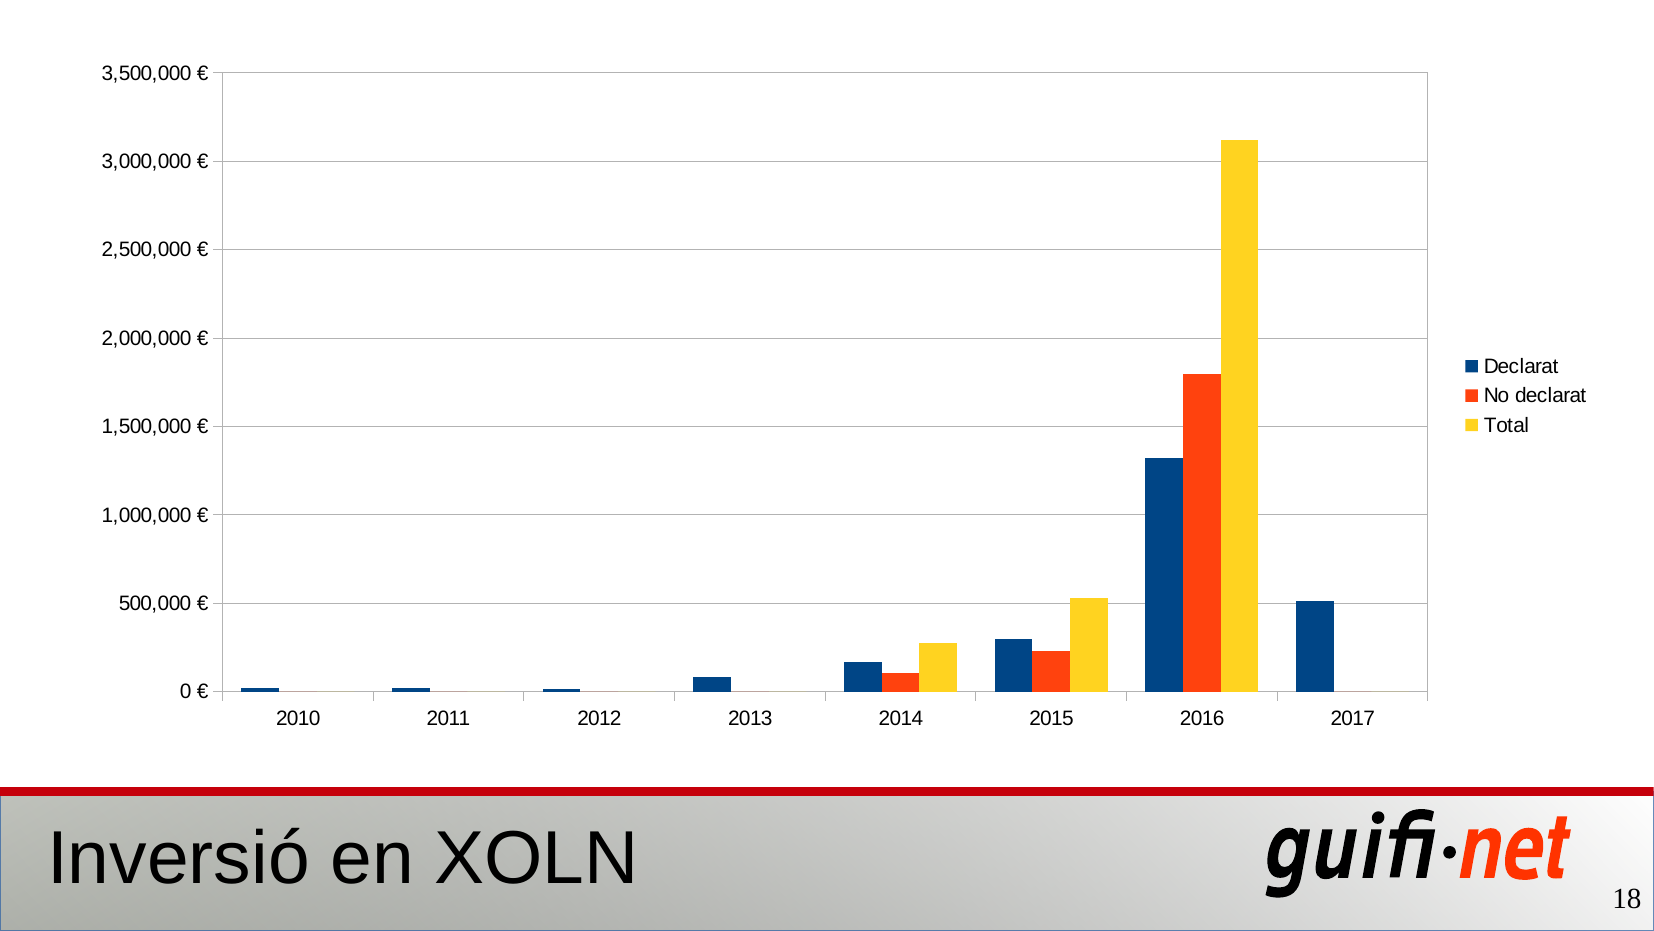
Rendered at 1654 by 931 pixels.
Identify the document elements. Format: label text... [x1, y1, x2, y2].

title Inversió en XOLN [47, 779, 1536, 931]
chart [70, 47, 1607, 745]
